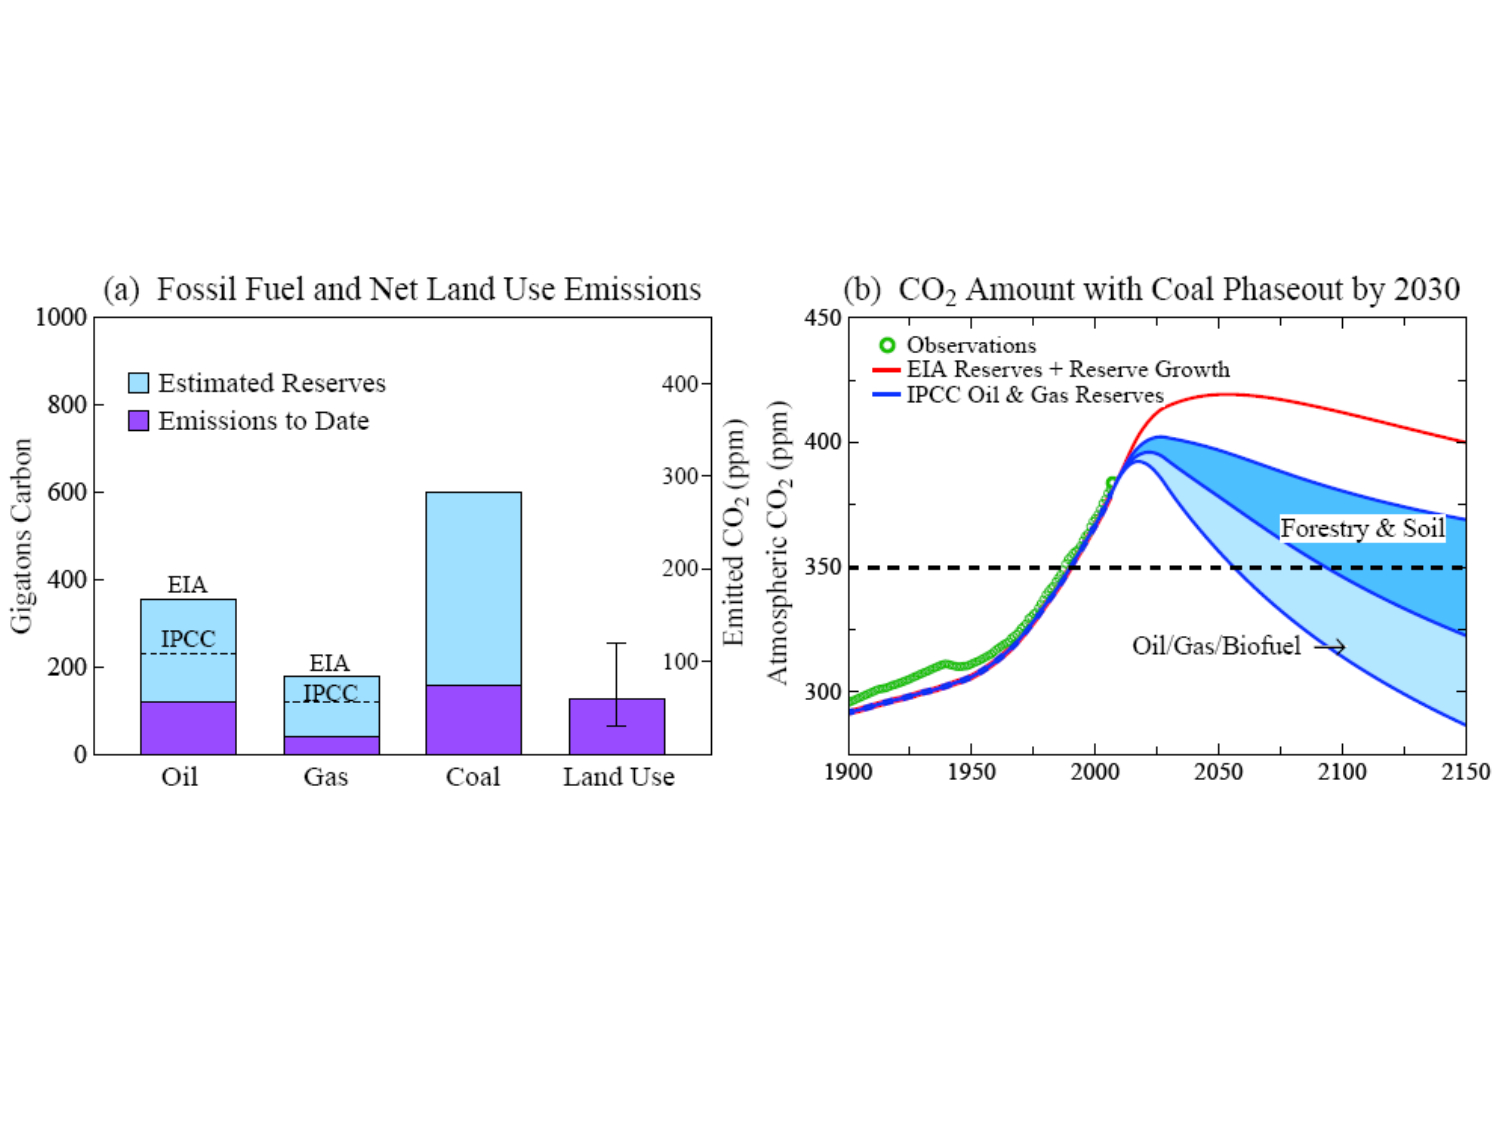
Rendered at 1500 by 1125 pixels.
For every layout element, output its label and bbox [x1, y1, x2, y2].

picture [0, 255, 1500, 793]
